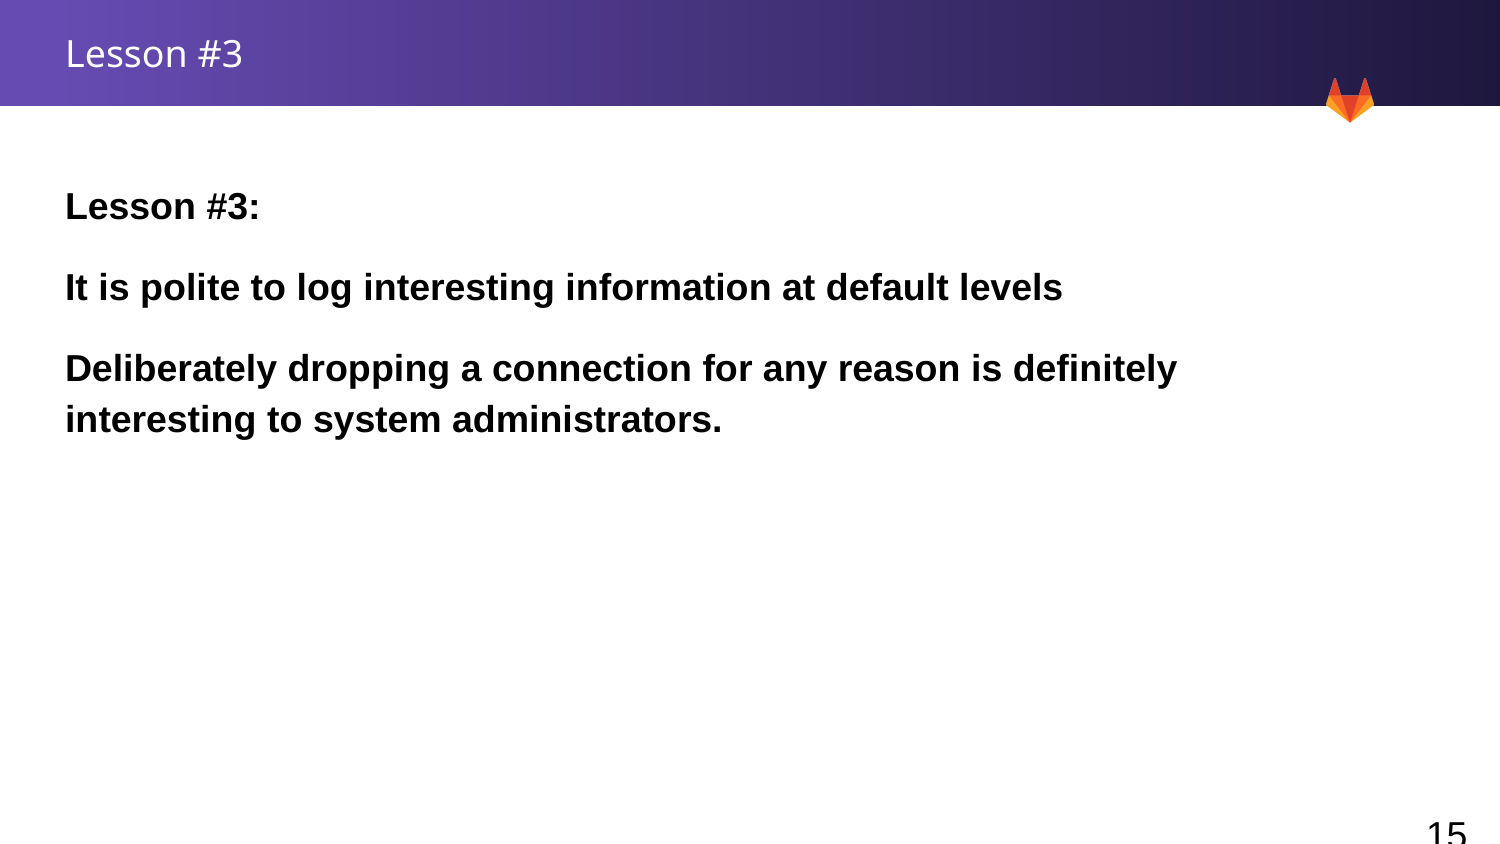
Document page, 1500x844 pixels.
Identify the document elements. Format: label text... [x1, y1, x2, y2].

title Lesson #3 [50, 27, 1298, 77]
picture [1326, 78, 1374, 123]
list Lesson #3: It is polite to log interesting information at default levels Deliberately dropping a connection for any reason is definitely interesting to system administrators. [50, 160, 1374, 792]
